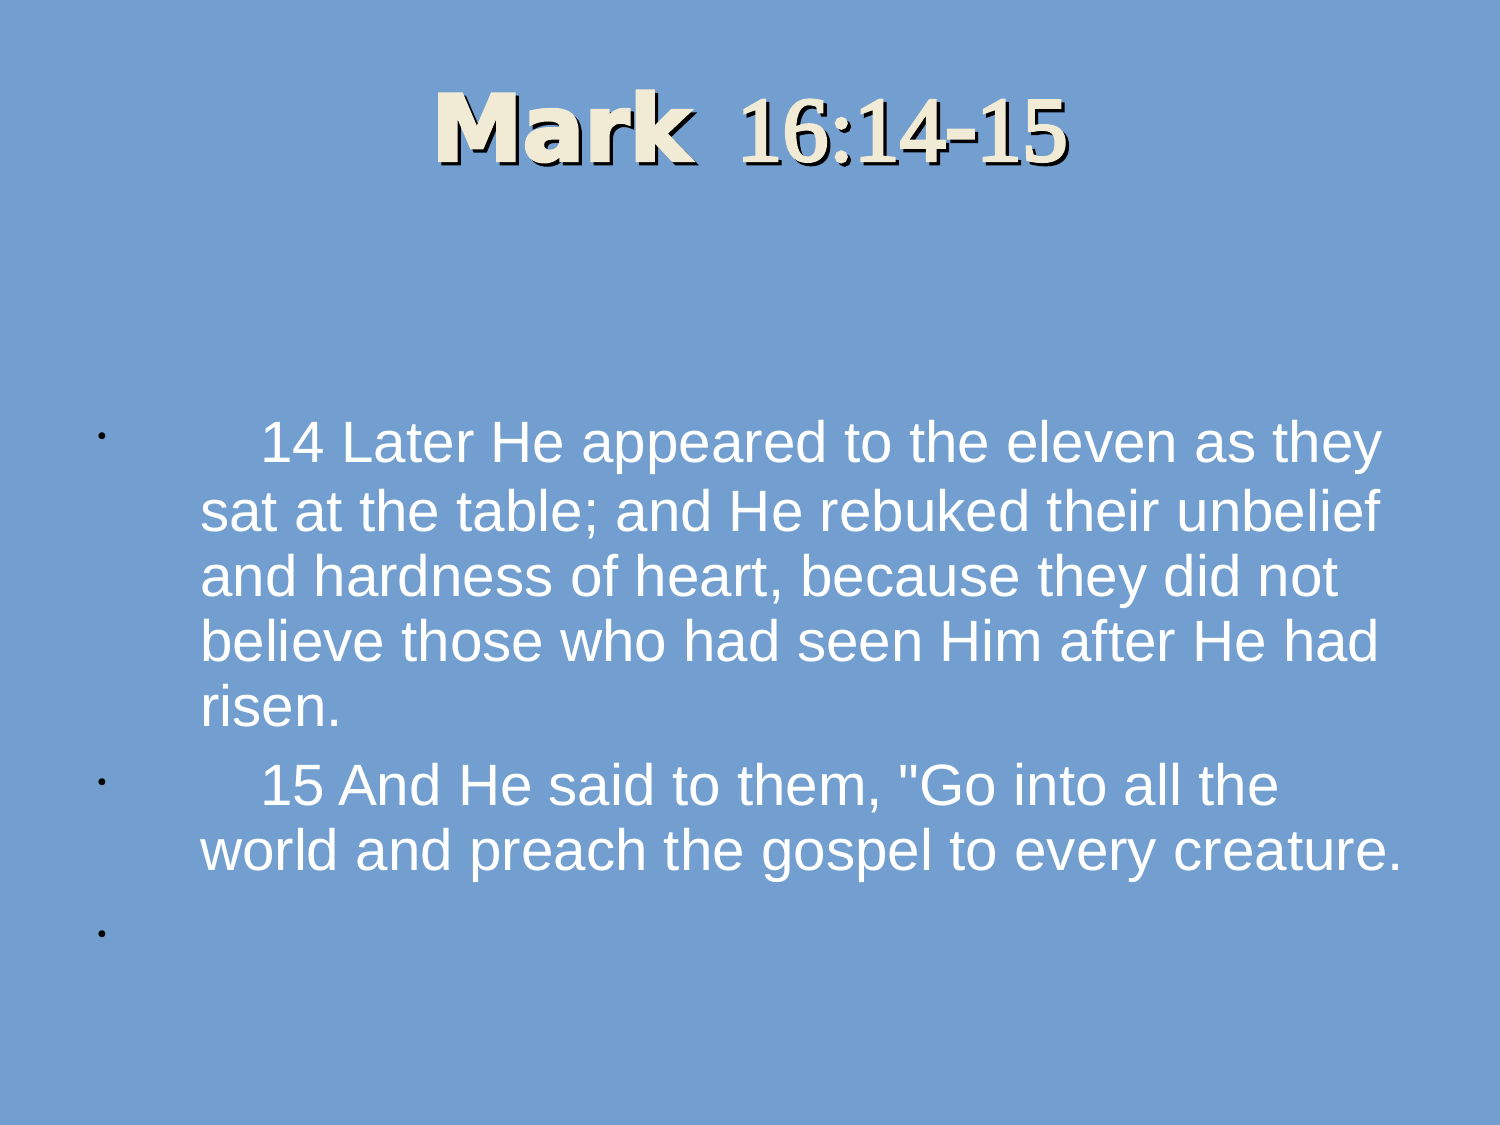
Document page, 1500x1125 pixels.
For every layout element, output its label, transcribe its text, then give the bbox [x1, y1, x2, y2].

title Mark 16:14-15 [75, 44, 1426, 233]
list 14 Later He appeared to the eleven as they sat at the table; and He rebuked their unbelief and hardness of heart, because they did not believe those who had seen Him after He had risen. 15 And He said to them, "Go into all the world and preach the gospel to every creature. [75, 399, 1426, 1125]
